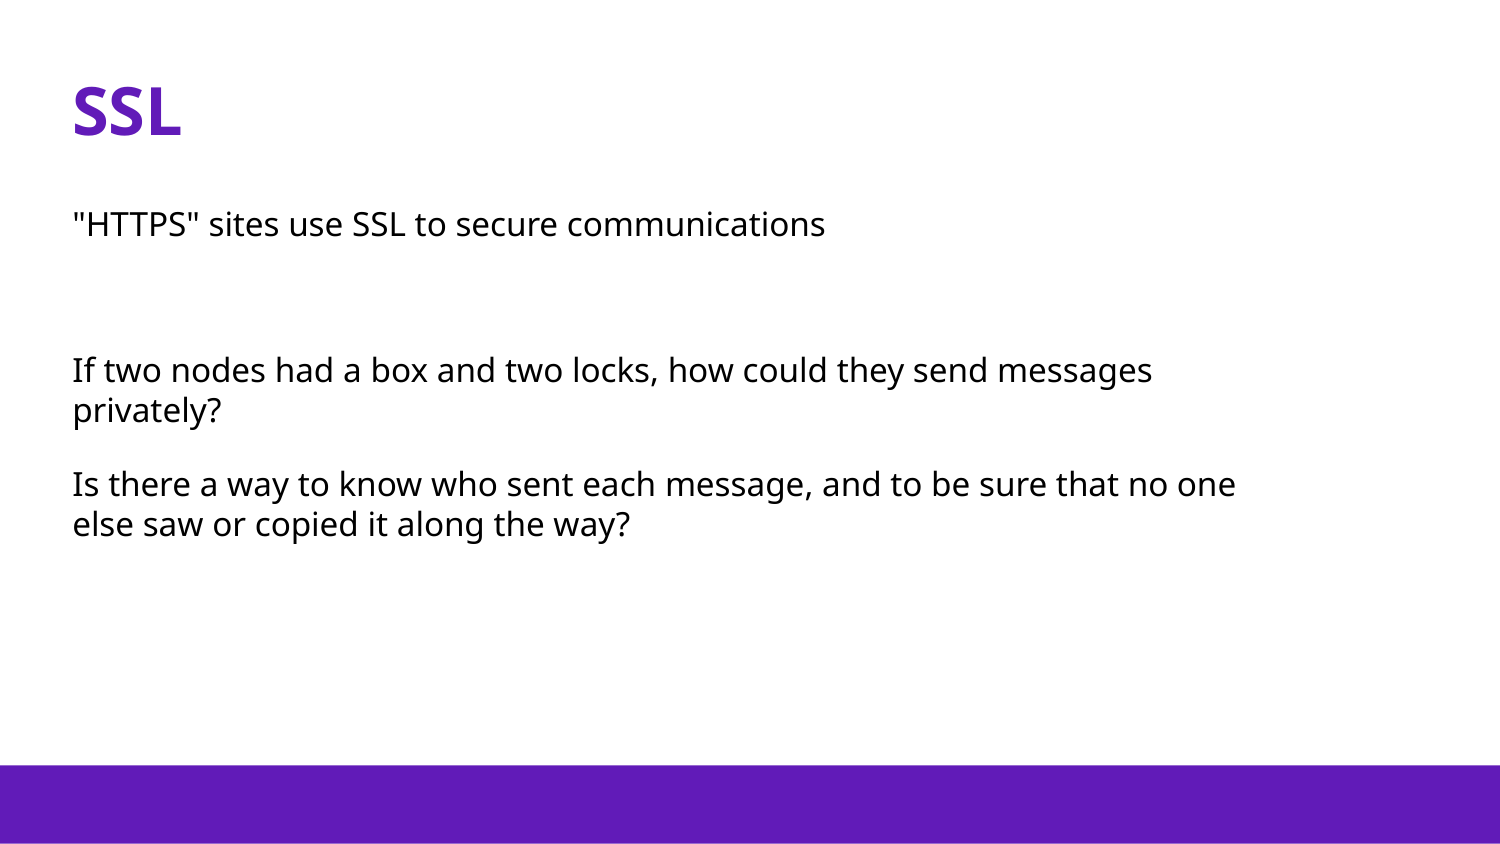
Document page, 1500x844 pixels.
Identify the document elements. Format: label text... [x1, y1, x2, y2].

list "HTTPS" sites use SSL to secure communications If two nodes had a box and two locks, how could they send messages privately? Is there a way to know who sent each message, and to be sure that no one else saw or copied it along the way? [57, 188, 1273, 709]
title SSL [57, 54, 1273, 164]
